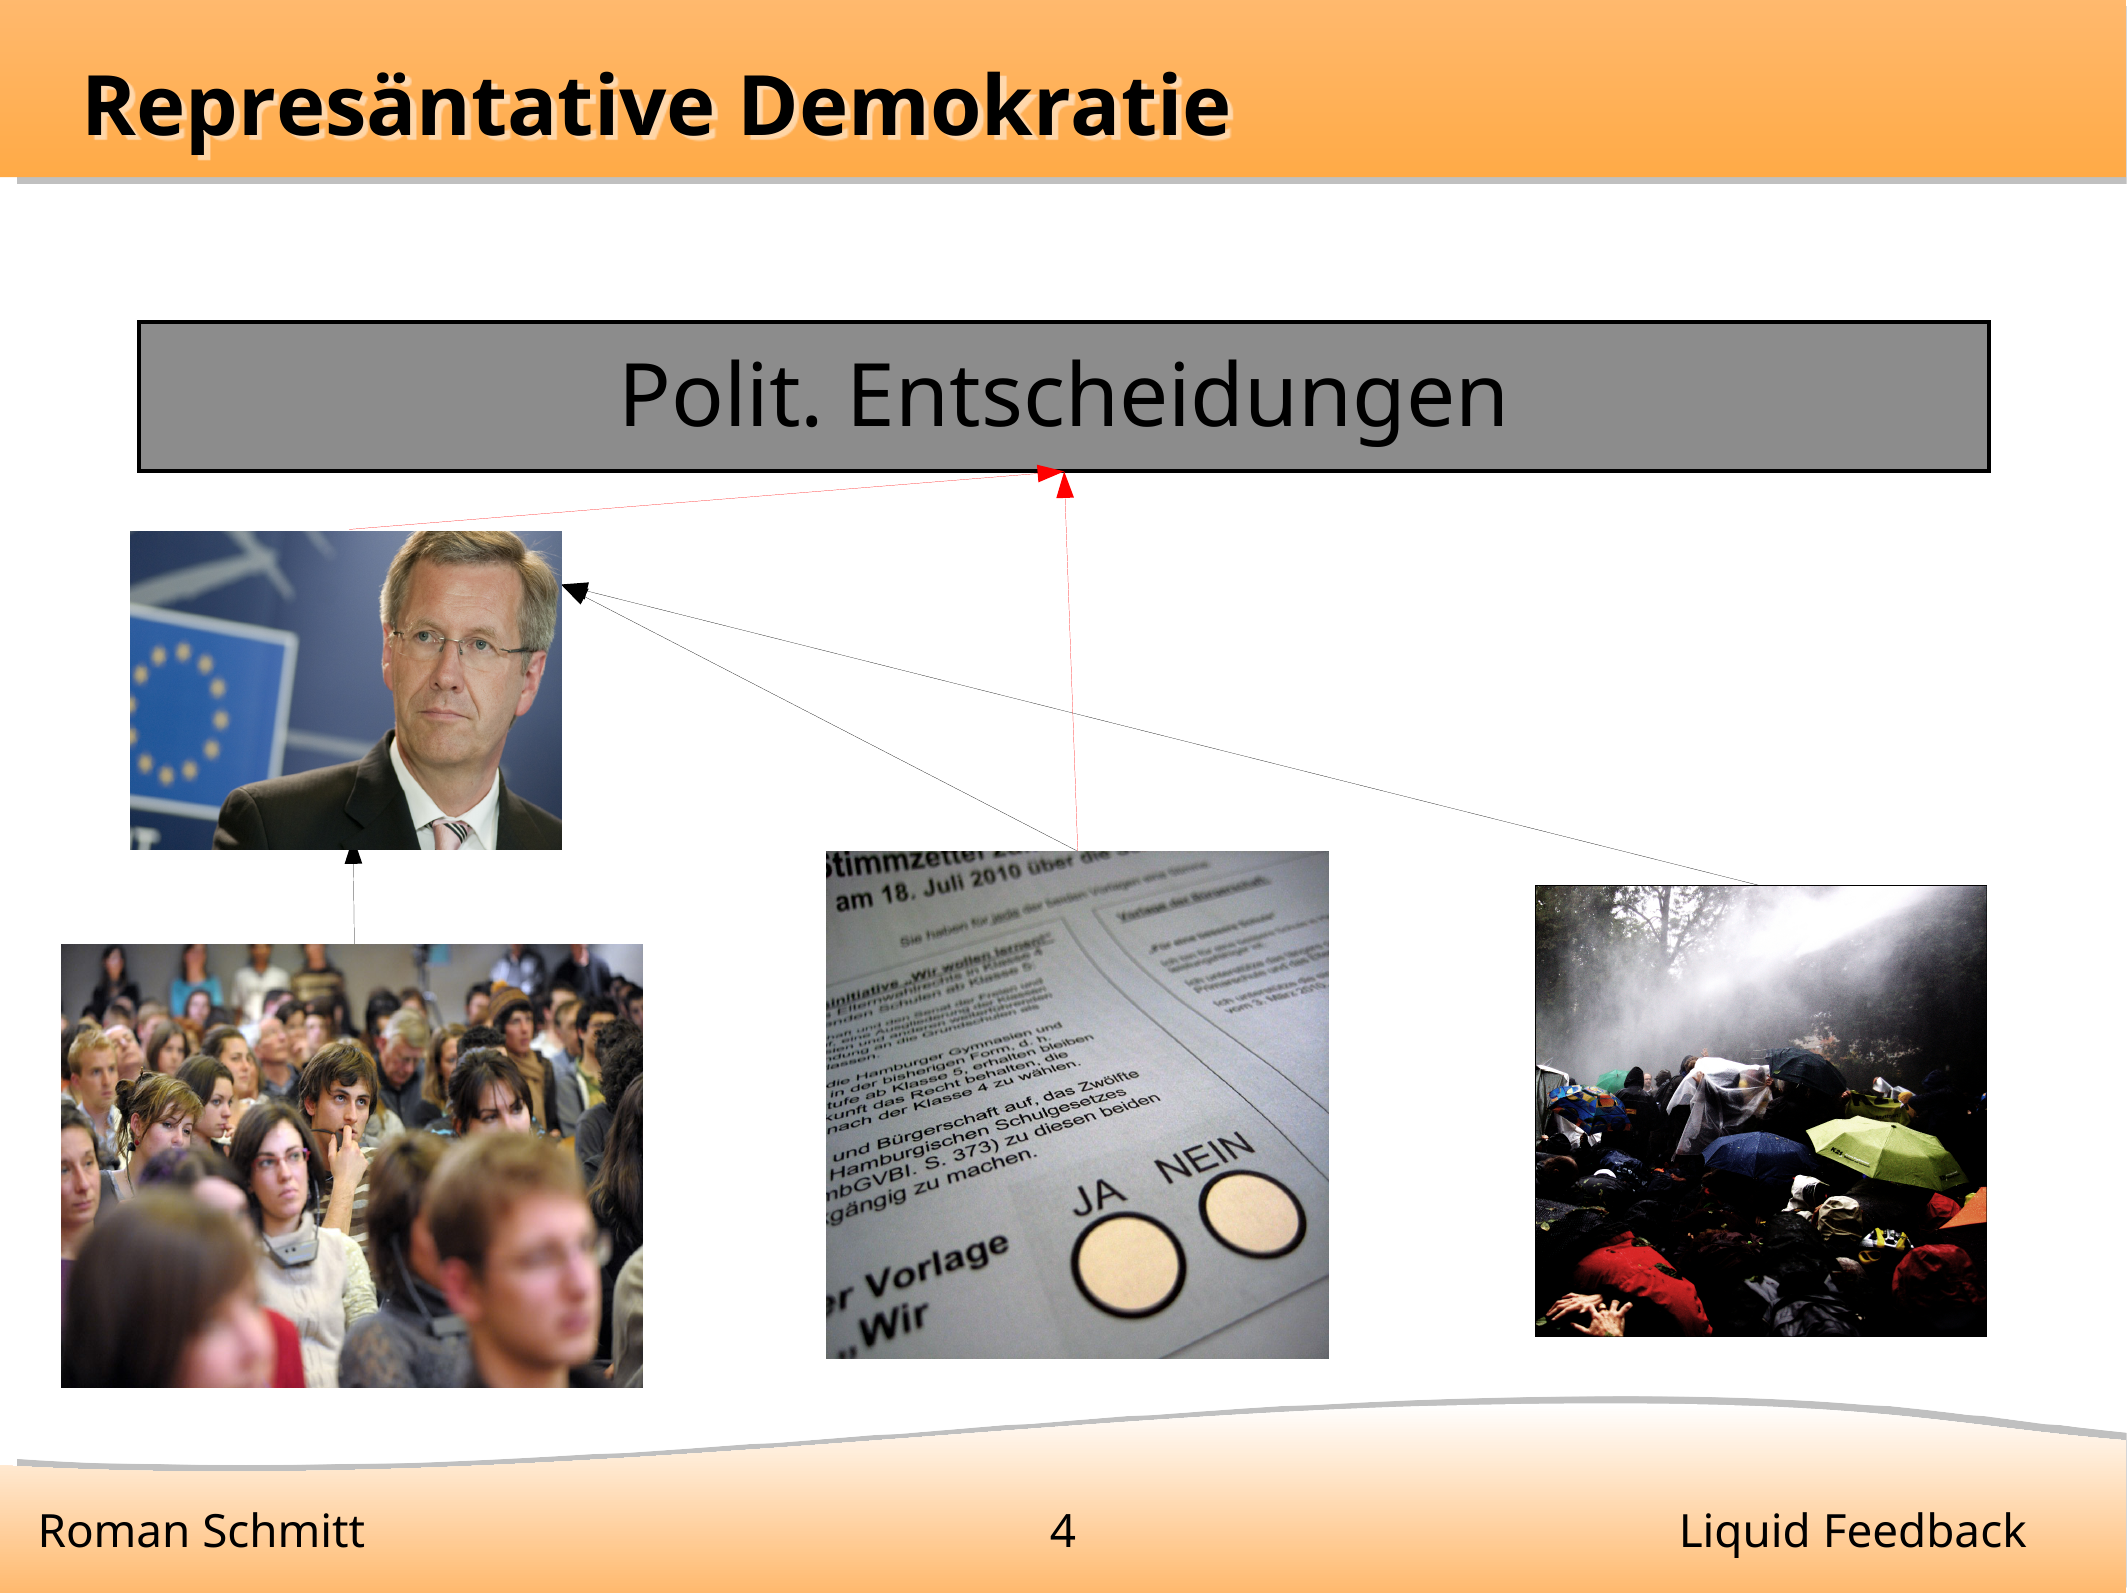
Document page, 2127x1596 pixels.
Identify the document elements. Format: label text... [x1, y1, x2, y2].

title Represäntative Demokratie [50, 42, 2059, 136]
picture [130, 531, 562, 850]
text_box Polit. Entscheidungen [139, 321, 1990, 472]
picture [61, 944, 643, 1388]
picture [826, 851, 1329, 1359]
text_box <Nummer> [1018, 1505, 1108, 1559]
picture [1535, 885, 1987, 1337]
